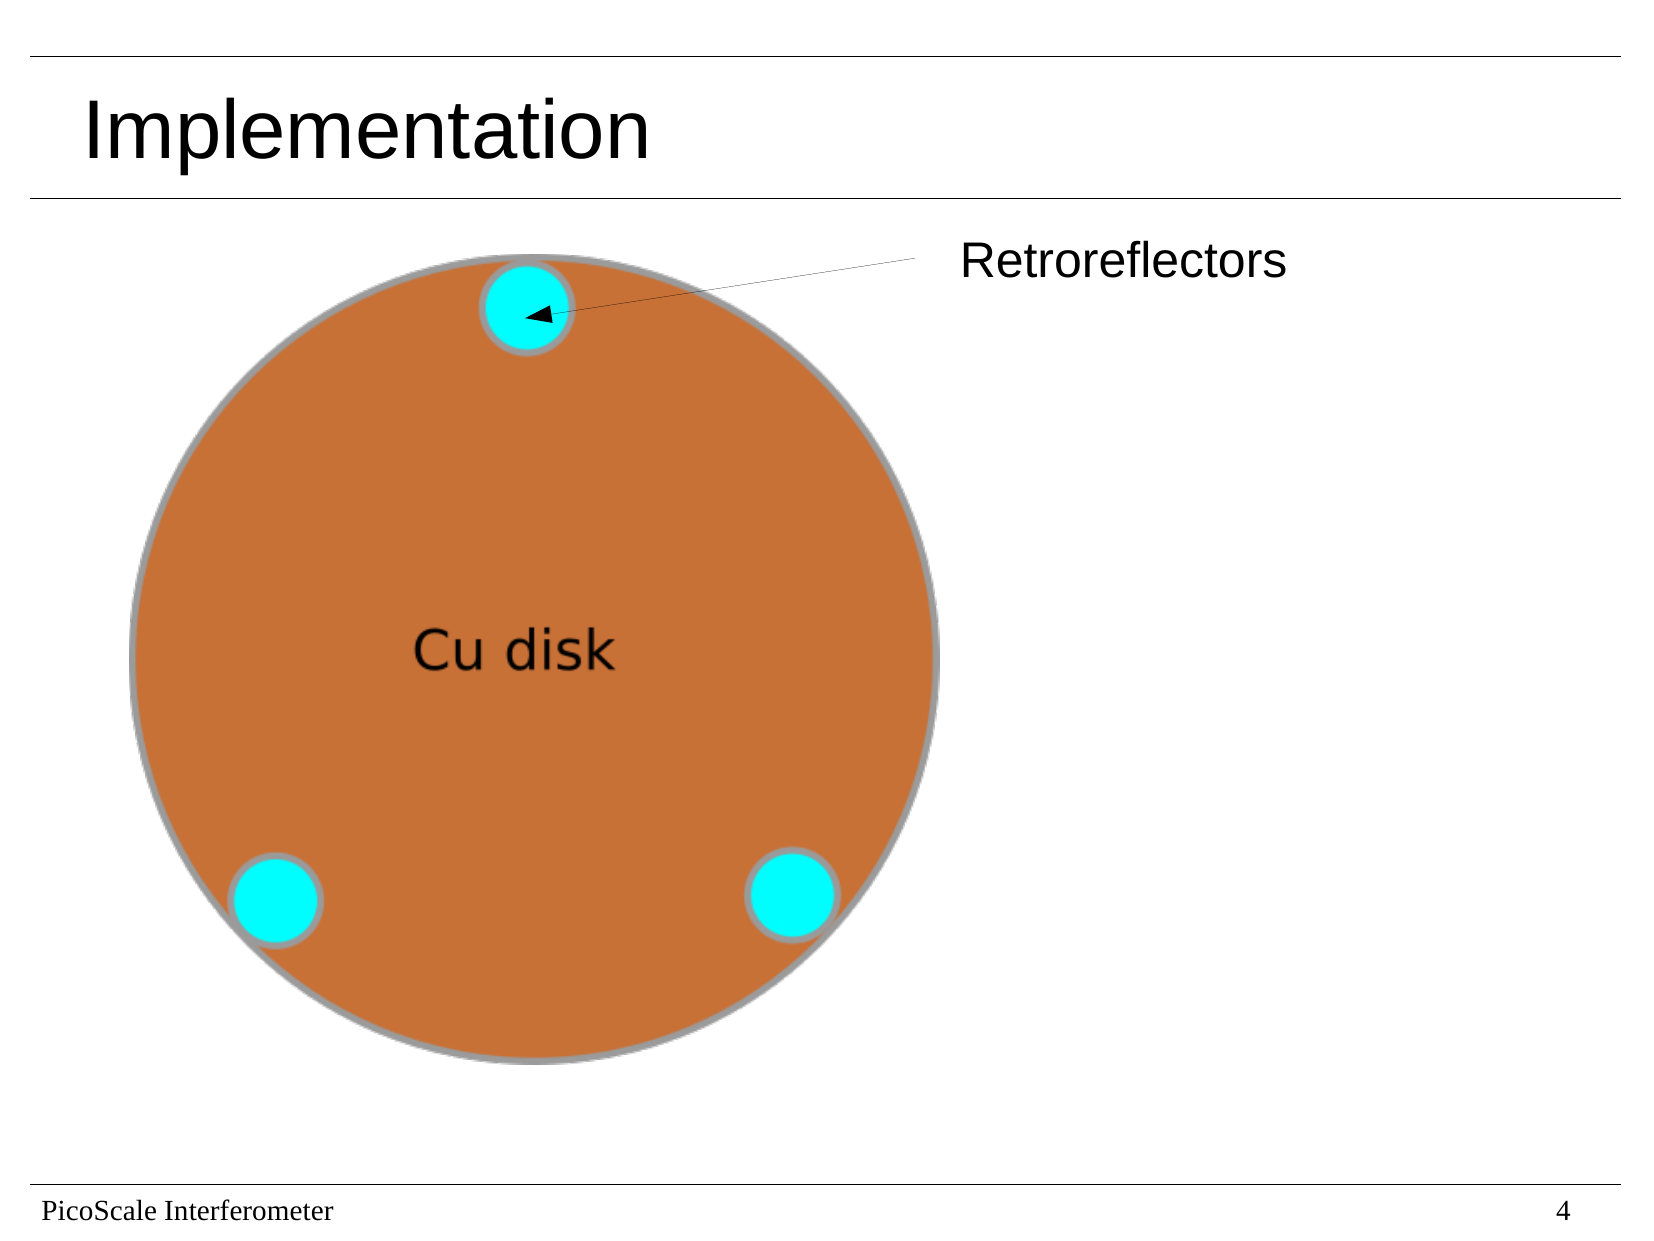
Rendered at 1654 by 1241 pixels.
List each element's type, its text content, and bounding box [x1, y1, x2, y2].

title Implementation [82, 49, 796, 211]
text_box Retroreflectors [945, 225, 1546, 296]
picture [129, 254, 940, 1066]
